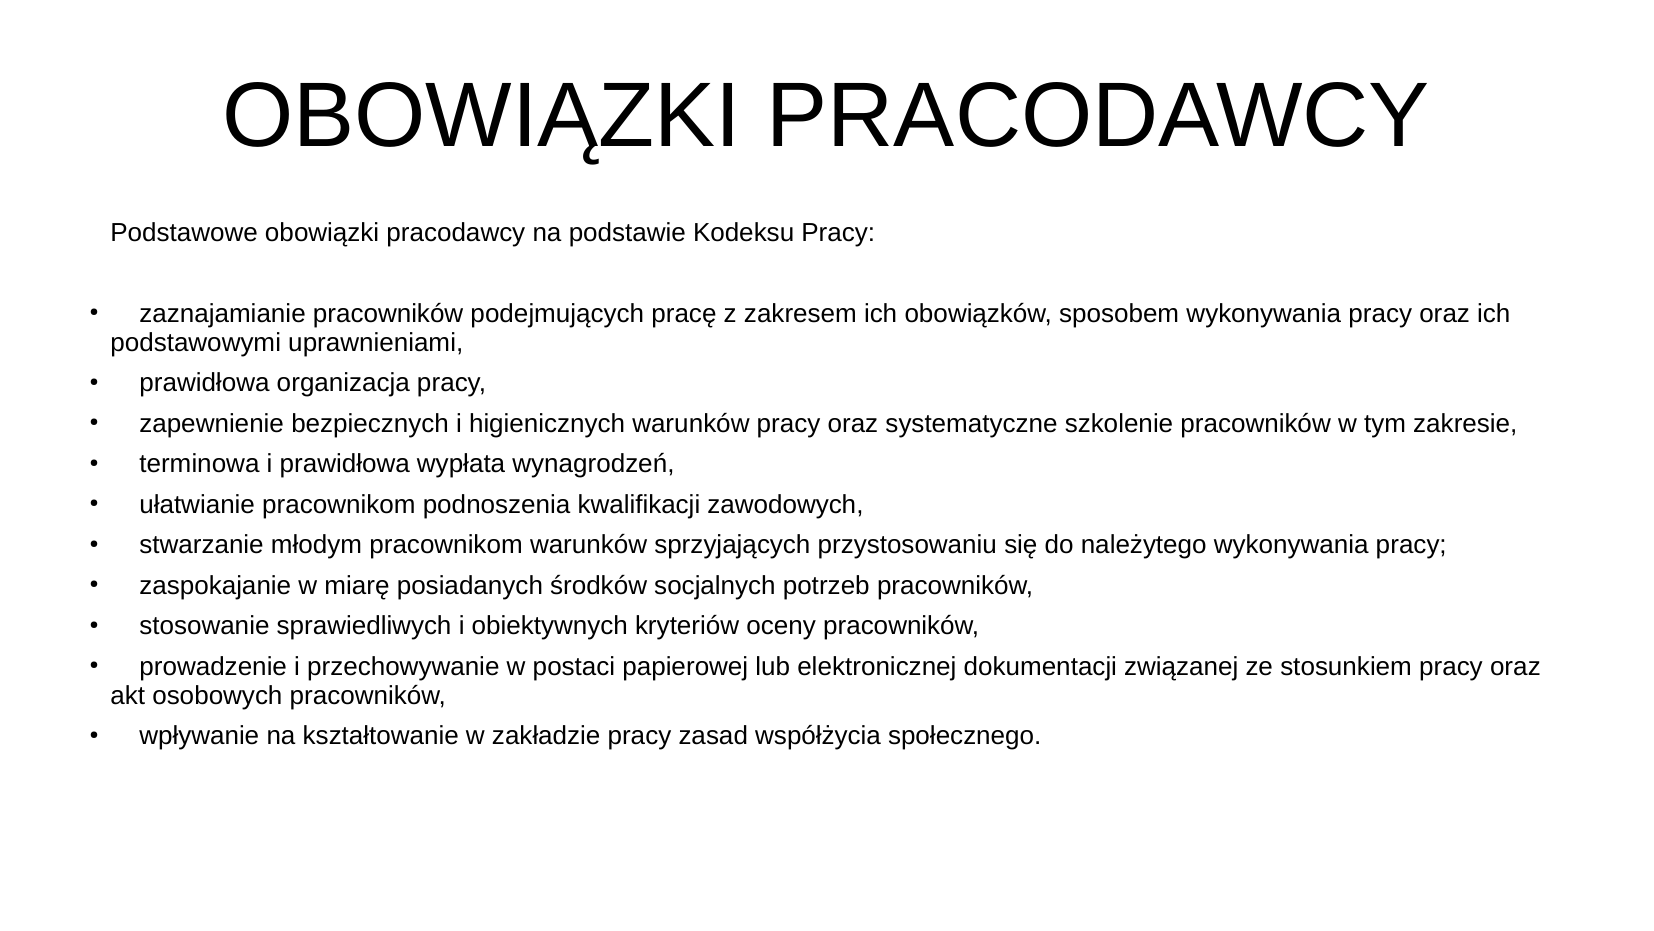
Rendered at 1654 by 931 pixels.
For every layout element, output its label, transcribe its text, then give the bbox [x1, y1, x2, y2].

title OBOWIĄZKI PRACODAWCY [82, 37, 1571, 193]
list Podstawowe obowiązki pracodawcy na podstawie Kodeksu Pracy: zaznajamianie pracowników podejmujących pracę z zakresem ich obowiązków, sposobem wykonywania pracy oraz ich podstawowymi uprawnieniami, prawidłowa organizacja pracy, zapewnienie bezpiecznych i higienicznych warunków pracy oraz systematyczne szkolenie pracowników w tym zakresie, terminowa i prawidłowa wypłata wynagrodzeń, ułatwianie pracownikom podnoszenia kwalifikacji zawodowych, stwarzanie młodym pracownikom warunków sprzyjających przystosowaniu się do należytego wykonywania pracy; zaspokajanie w miarę posiadanych środków socjalnych potrzeb pracowników, stosowanie sprawiedliwych i obiektywnych kryteriów oceny pracowników, prowadzenie i przechowywanie w postaci papierowej lub elektronicznej dokumentacji związanej ze stosunkiem pracy oraz akt osobowych pracowników, wpływanie na kształtowanie w zakładzie pracy zasad współżycia społecznego. [82, 217, 1571, 758]
